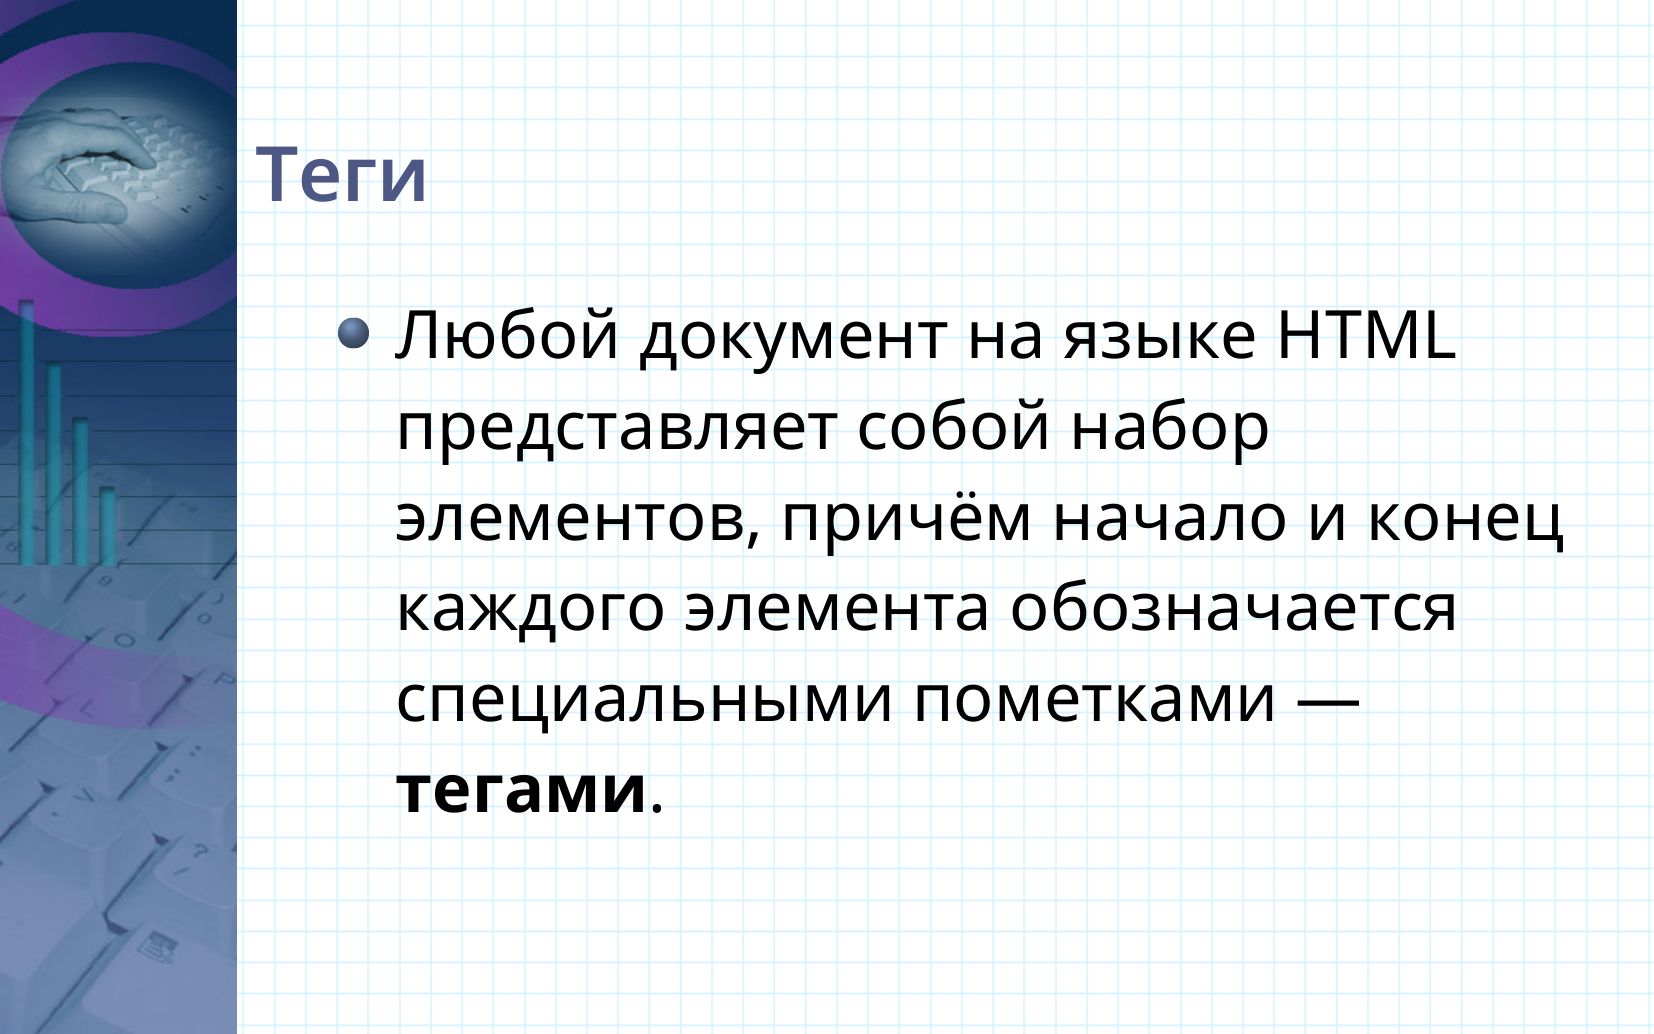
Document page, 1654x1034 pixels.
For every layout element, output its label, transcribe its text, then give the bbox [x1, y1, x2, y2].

picture [0, 0, 1654, 1034]
list Любой документ на языке HTML представляет собой набор элементов, причём начало и конец каждого элемента обозначается специальными пометками — тегами. [254, 287, 1640, 887]
title Теги [254, 85, 1640, 259]
